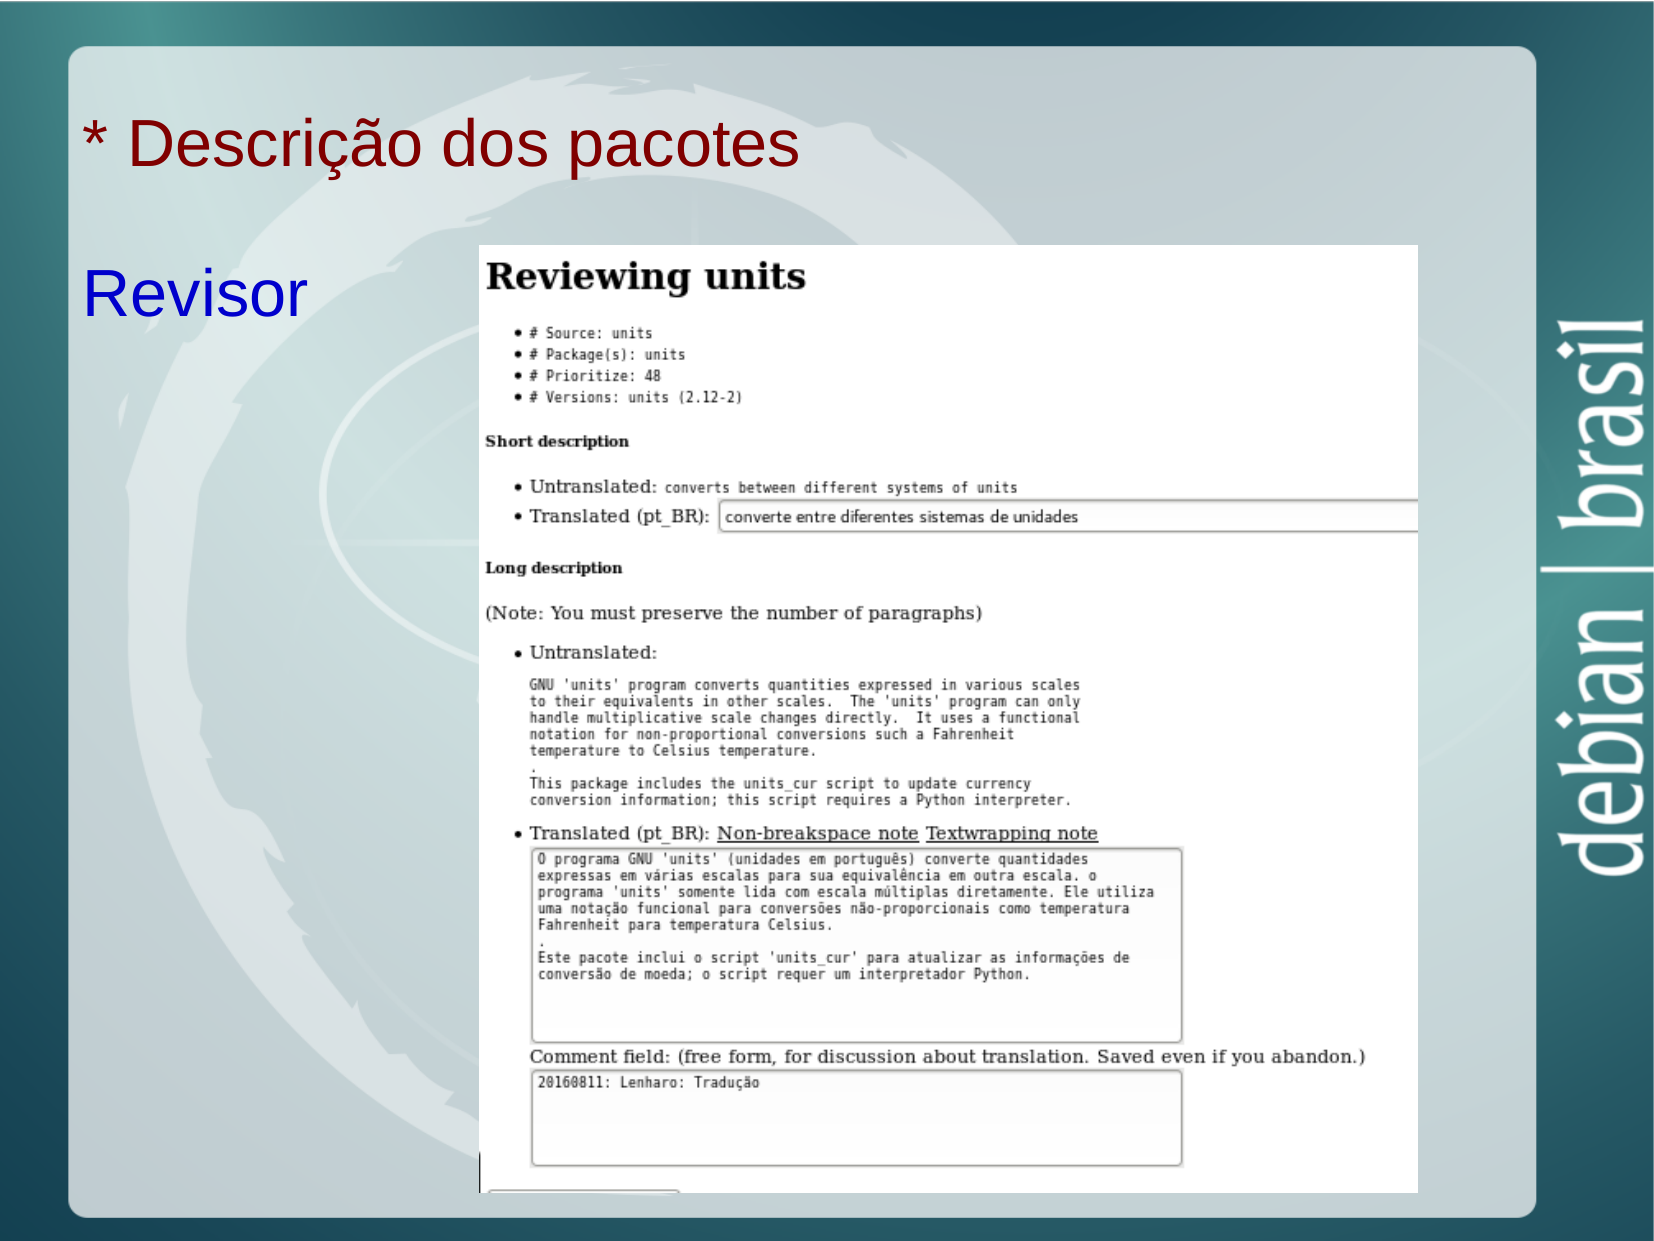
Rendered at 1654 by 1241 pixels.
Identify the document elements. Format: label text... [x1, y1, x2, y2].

picture [0, 0, 1654, 1241]
list * Descrição dos pacotes Revisor [82, 106, 1571, 826]
